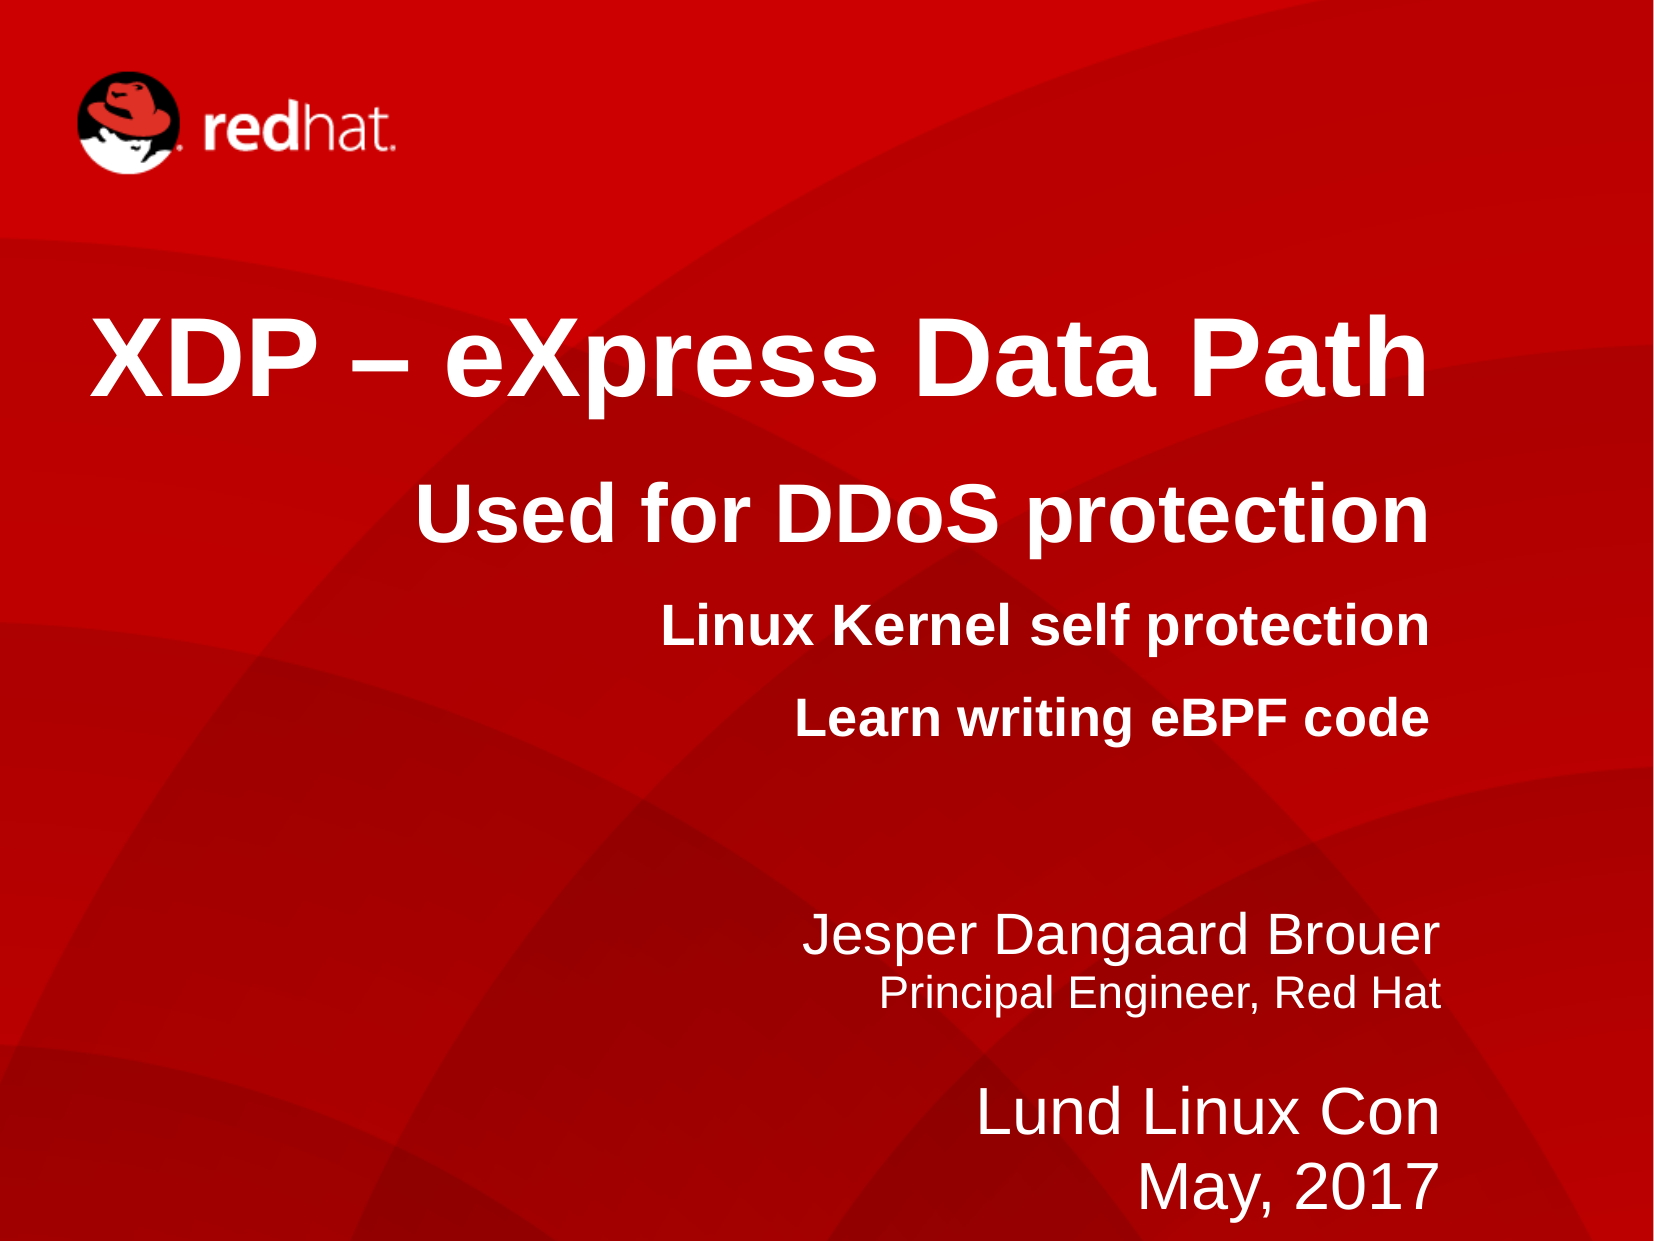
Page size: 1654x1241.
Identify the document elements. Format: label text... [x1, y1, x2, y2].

picture [0, 0, 1654, 1241]
text_box XDP – eXpress Data Path Used for DDoS protection Linux Kernel self protection Learn writing eBPF code [75, 225, 1613, 806]
text_box Jesper Dangaard Brouer Principal Engineer, Red Hat Lund Linux Con May, 2017 [787, 862, 1613, 1214]
